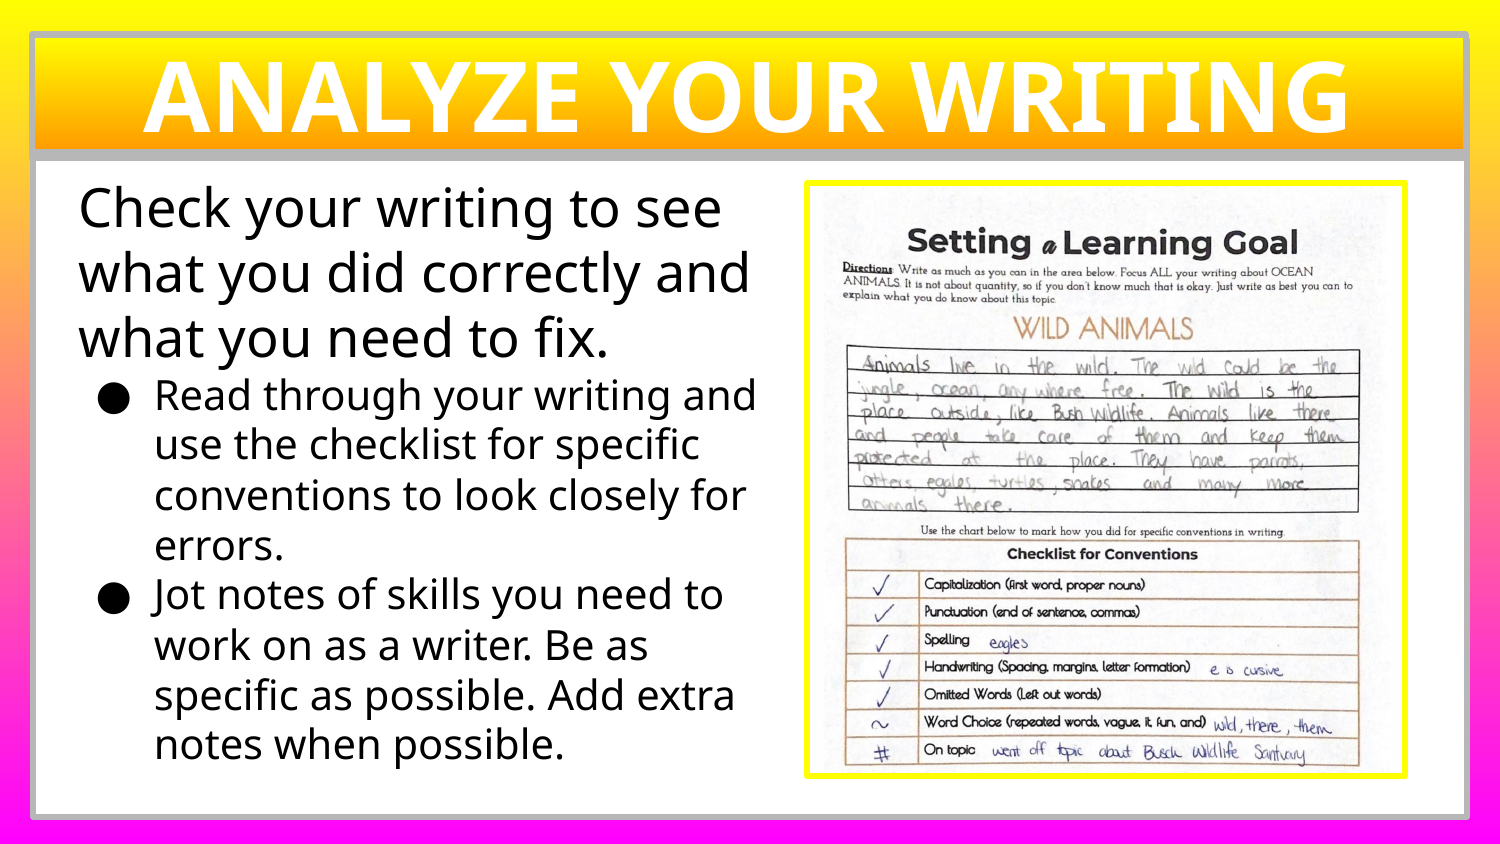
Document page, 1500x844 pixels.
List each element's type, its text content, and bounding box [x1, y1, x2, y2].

text_box [32, 40, 1467, 817]
text_box ANALYZE YOUR WRITING [32, 34, 1466, 153]
text_box Check your writing to see what you did correctly and what you need to fix. Read through your writing and use the checklist for specific conventions to look closely for errors. Jot notes of skills you need to work on as a writer. Be as specific as possible. Add extra notes when possible. [63, 158, 775, 801]
picture [810, 185, 1402, 773]
